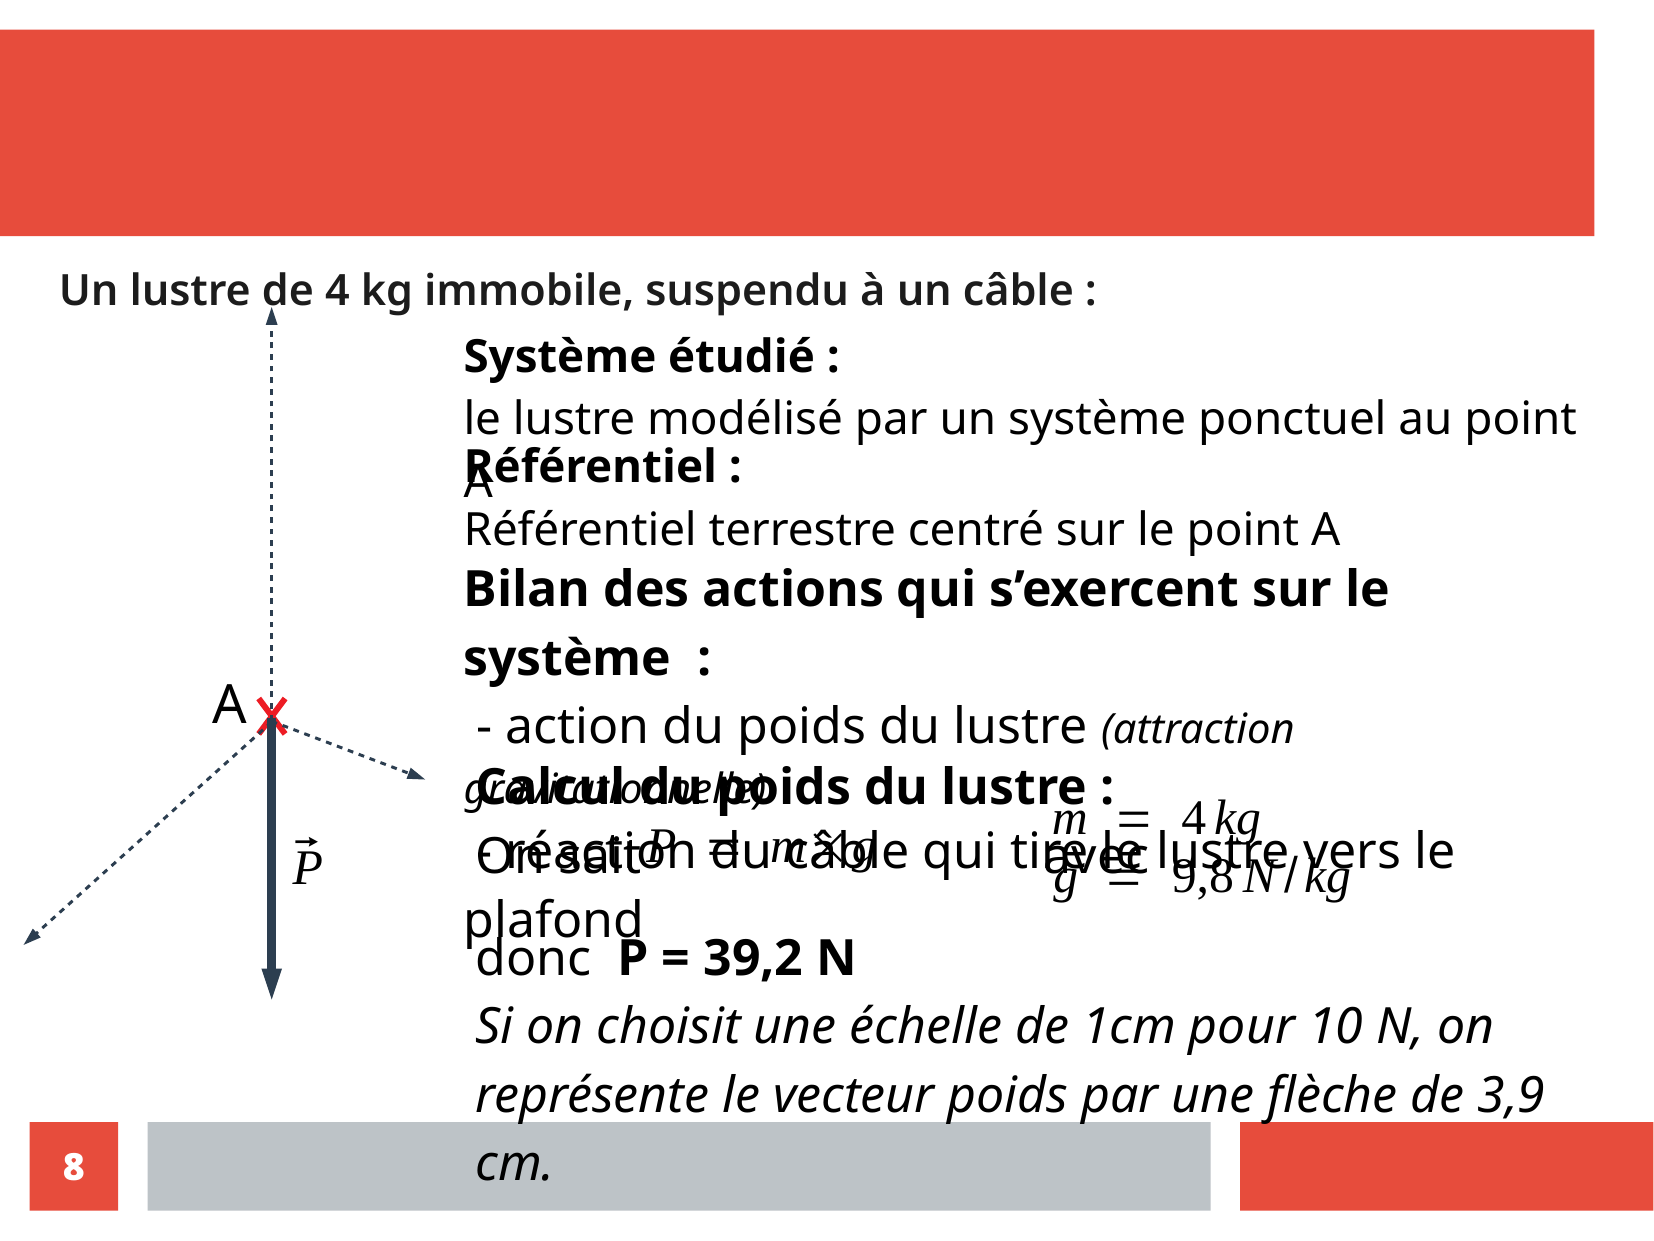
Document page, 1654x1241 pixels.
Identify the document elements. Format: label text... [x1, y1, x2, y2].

text_box Référentiel : Référentiel terrestre centré sur le point A [448, 426, 1595, 546]
chart [637, 819, 884, 875]
list Un lustre de 4 kg immobile, suspendu à un câble : [59, 259, 1565, 319]
text_box Système étudié : le lustre modélisé par un système ponctuel au point A [448, 315, 1595, 426]
text_box Calcul du poids du lustre : On sait avec donc P = 39,2 N Si on choisit une échelle de 1cm pour 10 N, on représente le vecteur poids par une flèche de 3,9 cm. [460, 744, 1607, 1137]
chart [284, 834, 331, 896]
chart [1045, 791, 1359, 903]
text_box Bilan des actions qui s’exercent sur le système : - action du poids du lustre (attraction gravitationnelle) - réaction du câble qui tire le lustre vers le plafond [448, 546, 1595, 750]
text_box A [197, 658, 258, 742]
